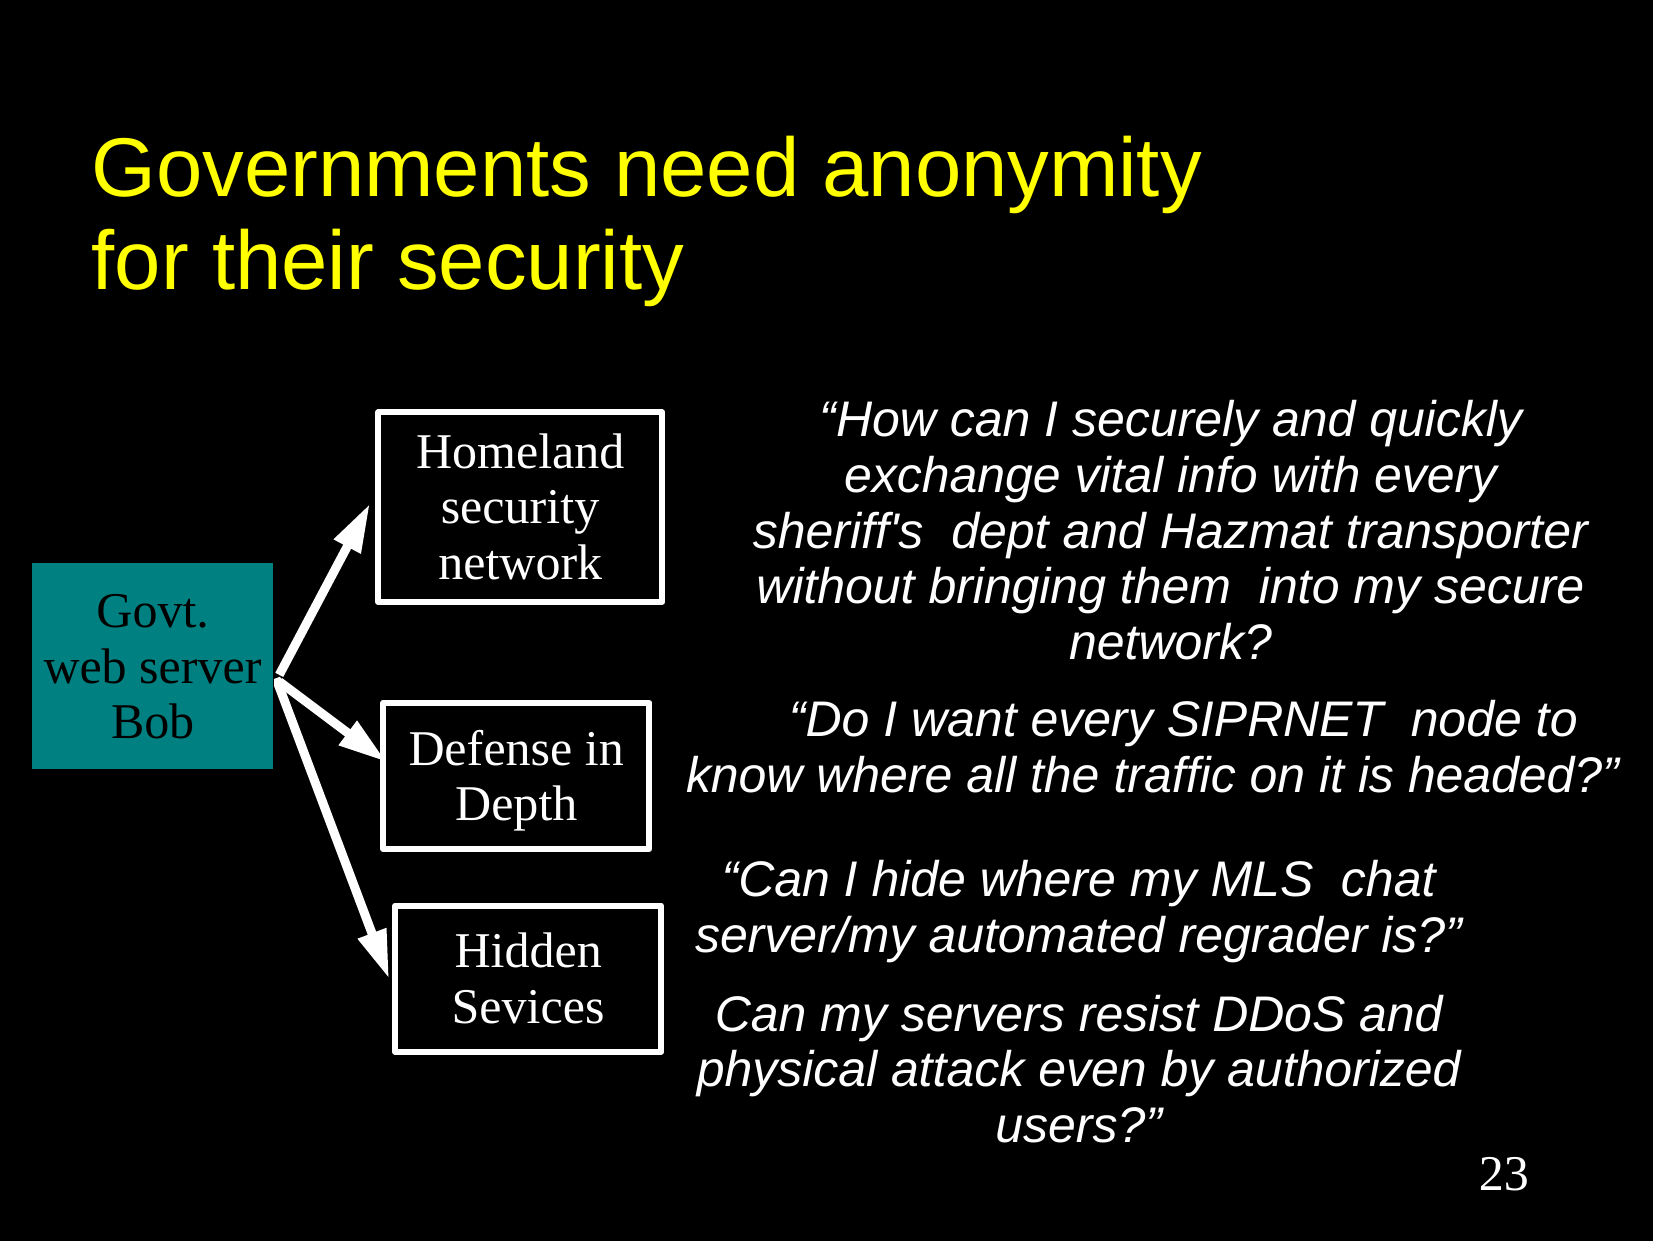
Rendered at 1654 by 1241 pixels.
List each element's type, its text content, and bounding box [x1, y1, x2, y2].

text_box “Do I want every SIPRNET node to know where all the traffic on it is headed?” [686, 691, 1624, 828]
text_box Govt. web server Bob [31, 562, 274, 770]
text_box Homeland security network [378, 412, 663, 602]
text_box “Can I hide where my MLS chat server/my automated regrader is?” Can my servers resist DDoS and physical attack even by authorized users?” [695, 851, 1570, 1163]
text_box Defense in Depth [383, 702, 650, 849]
text_box Hidden Sevices [395, 905, 662, 1052]
title Governments need anonymity for their security [91, 94, 1548, 335]
text_box “How can I securely and quickly exchange vital info with every sheriff's dept and Hazmat transporter without bringing them into my secure network? [752, 391, 1590, 680]
